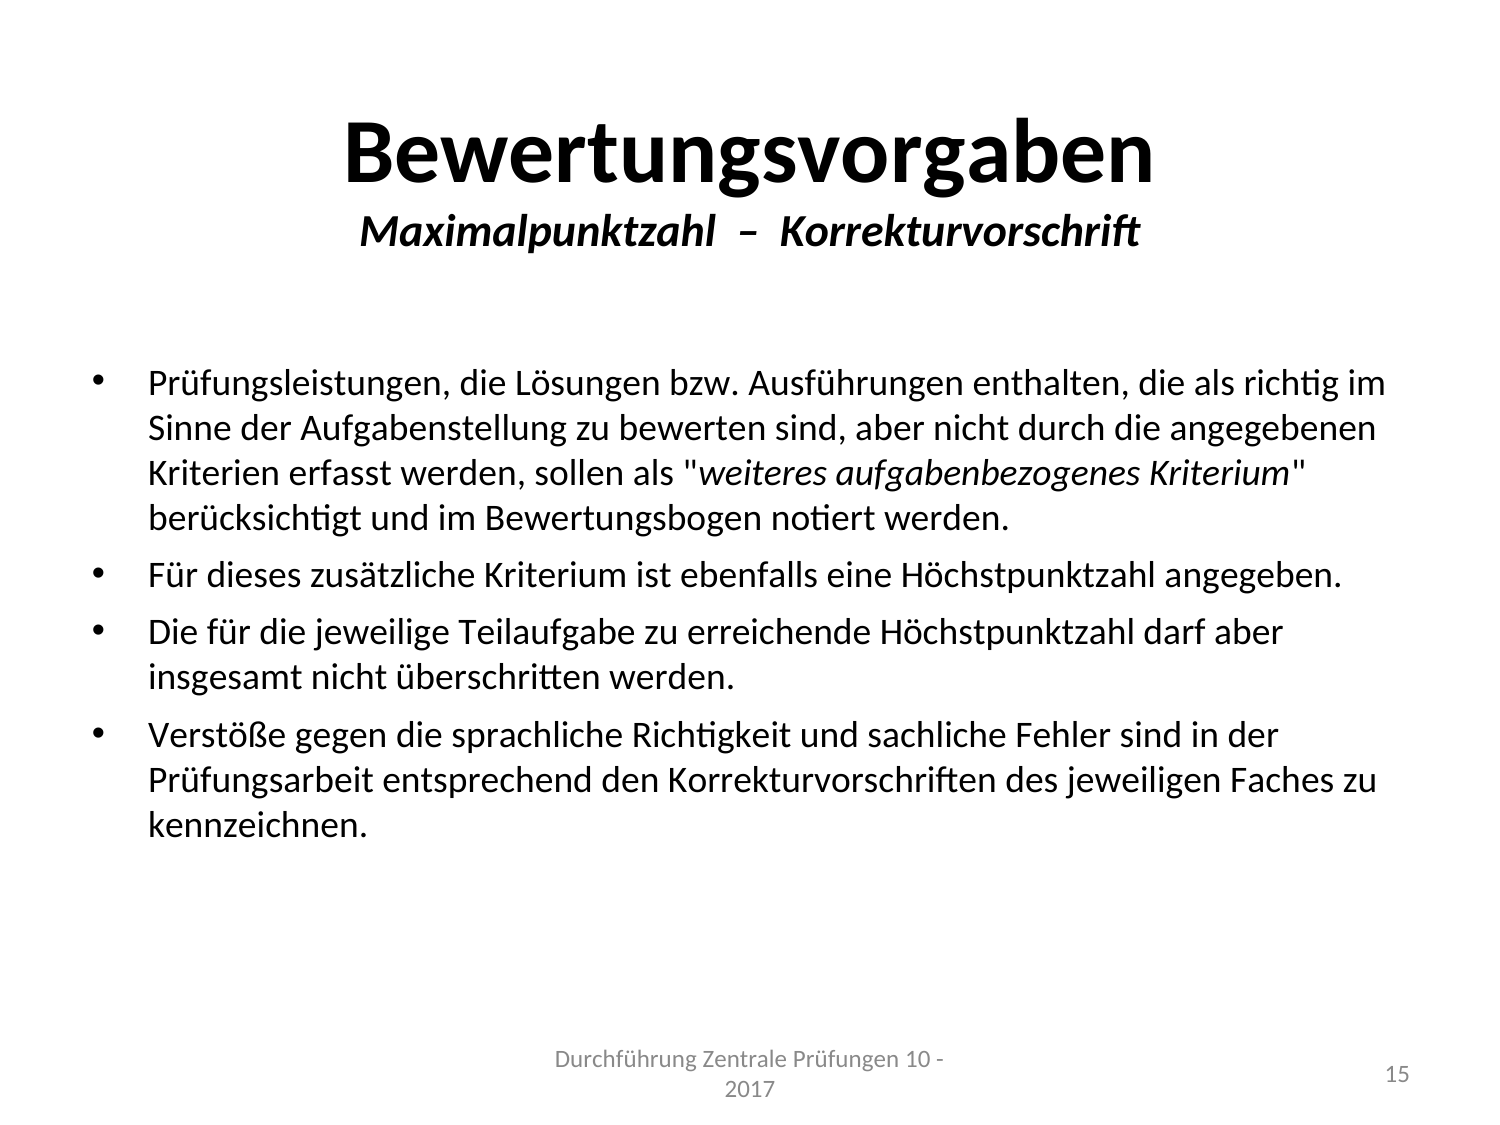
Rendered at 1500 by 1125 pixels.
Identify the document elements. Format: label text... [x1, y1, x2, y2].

list Prüfungsleistungen, die Lösungen bzw. Ausführungen enthalten, die als richtig im Sinne der Aufgabenstellung zu bewerten sind, aber nicht durch die angegebenen Kriterien erfasst werden, sollen als "weiteres aufgabenbezogenes Kriterium" berücksichtigt und im Bewertungsbogen notiert werden. Für dieses zusätzliche Kriterium ist ebenfalls eine Höchstpunktzahl angegeben. Die für die jeweilige Teilaufgabe zu erreichende Höchstpunktzahl darf aber insgesamt nicht überschritten werden. Verstöße gegen die sprachliche Richtigkeit und sachliche Fehler sind in der Prüfungsarbeit entsprechend den Korrekturvorschriften des jeweiligen Faches zu kennzeichnen. [76, 349, 1427, 941]
text_box <Foliennummer> [1074, 1042, 1426, 1103]
text_box Durchführung Zentrale Prüfungen 10 - 2017 [512, 1042, 988, 1103]
text_box Bewertungsvorgaben Maximalpunktzahl – Korrekturvorschrift [75, 79, 1426, 268]
